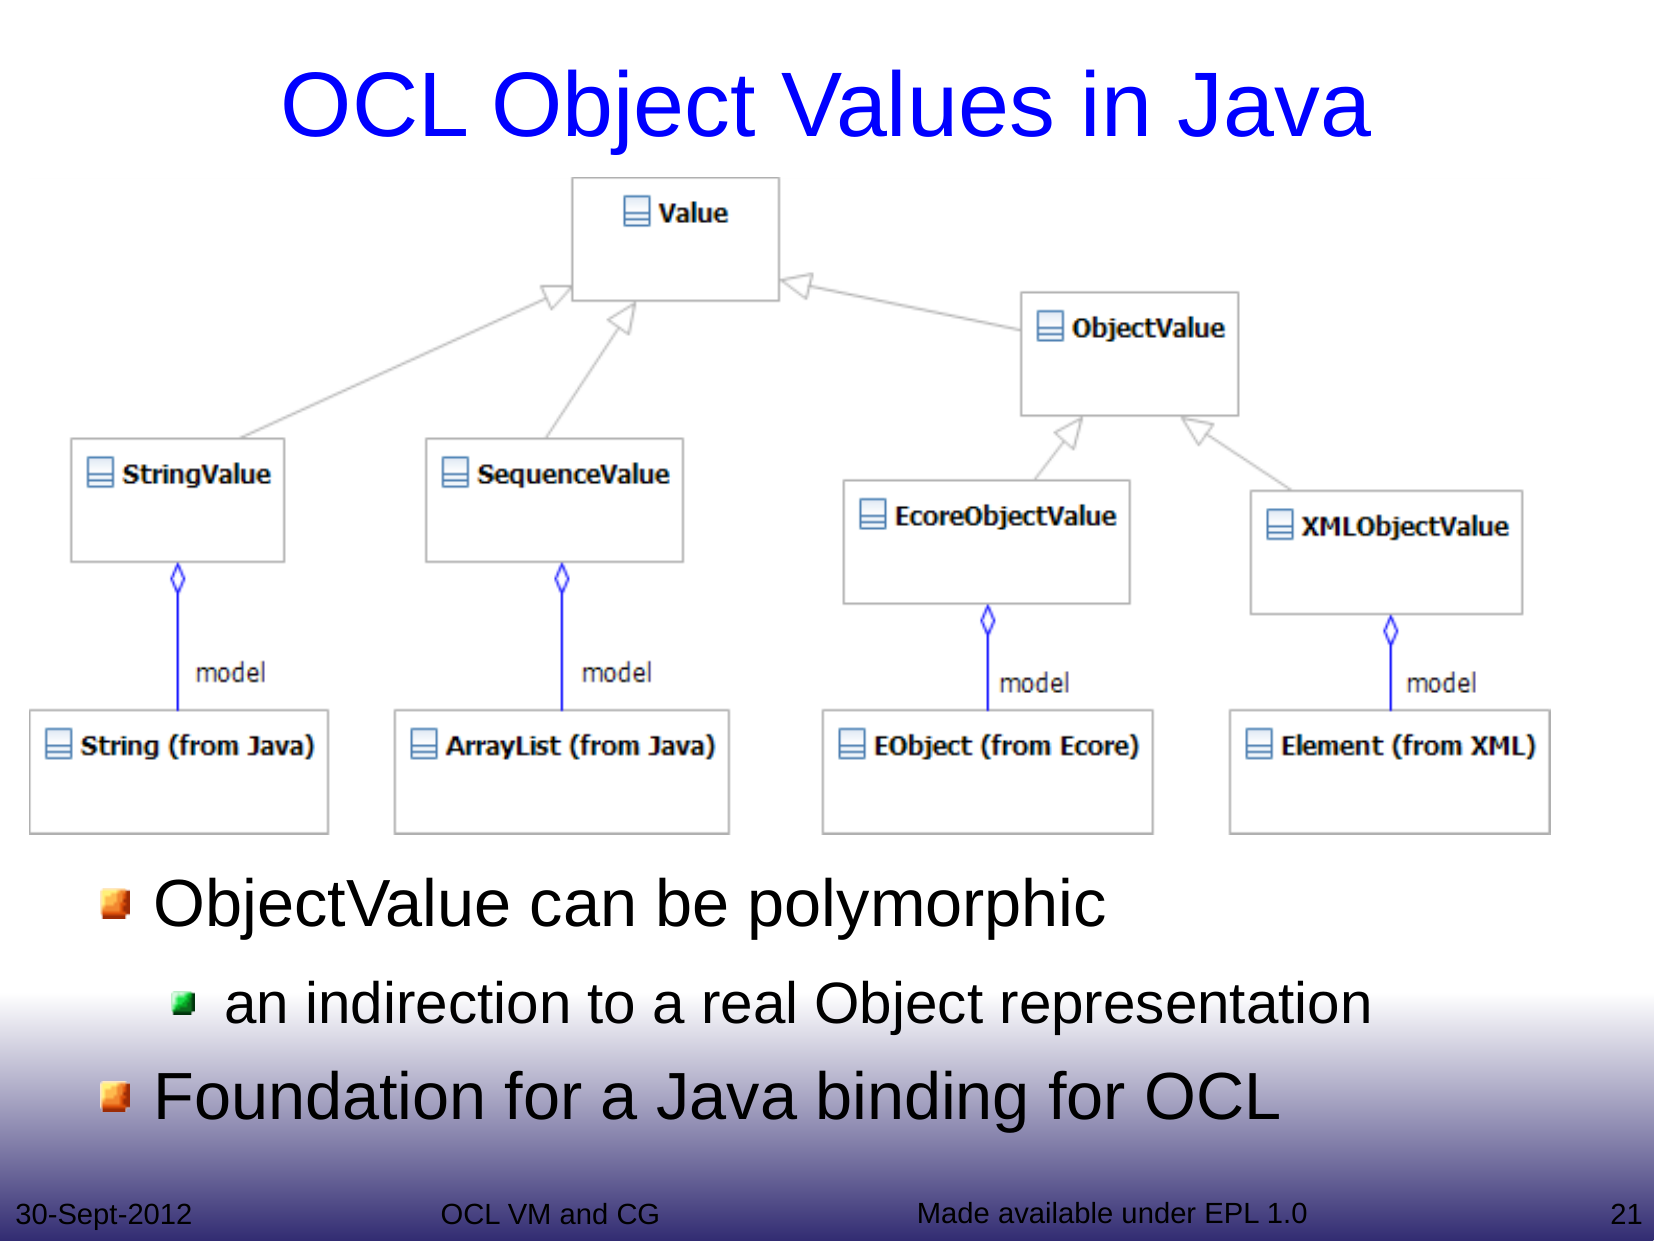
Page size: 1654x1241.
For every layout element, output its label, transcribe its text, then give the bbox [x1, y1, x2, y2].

picture [29, 177, 1551, 835]
list ObjectValue can be polymorphic an indirection to a real Object representation Foundation for a Java binding for OCL [82, 866, 1571, 1148]
title OCL Object Values in Java [82, 49, 1571, 160]
